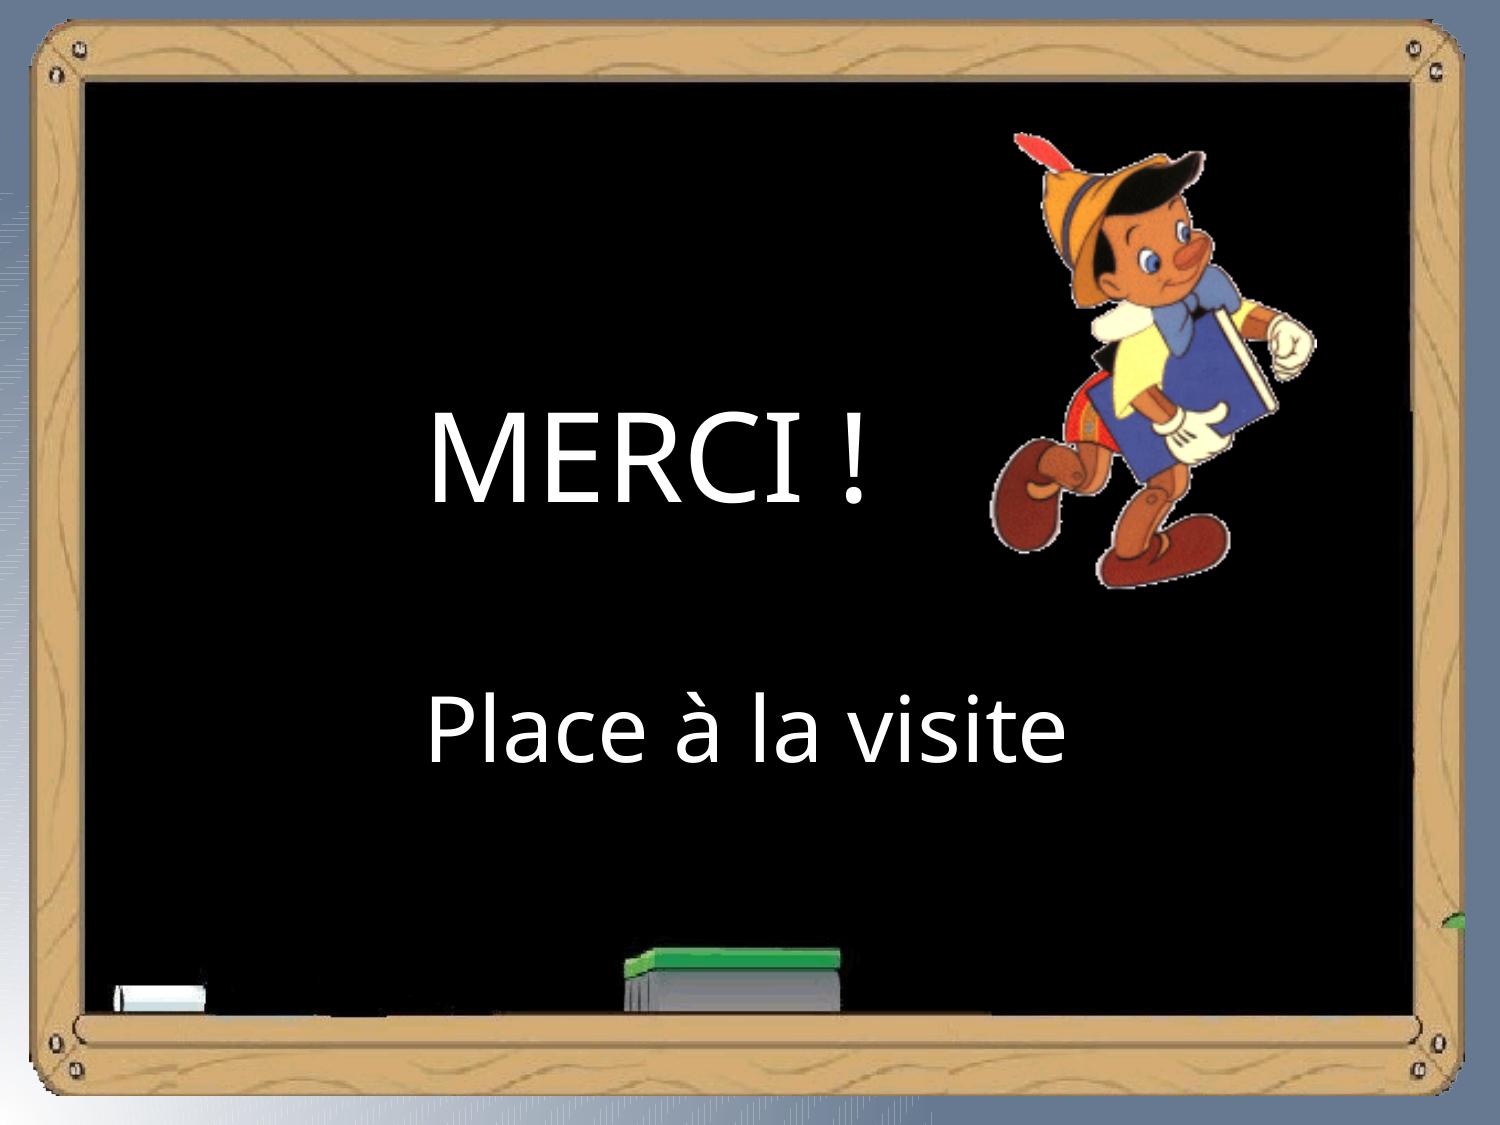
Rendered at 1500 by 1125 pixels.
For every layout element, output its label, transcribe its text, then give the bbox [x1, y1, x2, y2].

text_box MERCI ! Place à la visite [44, 362, 1450, 796]
picture [29, 19, 1465, 1096]
